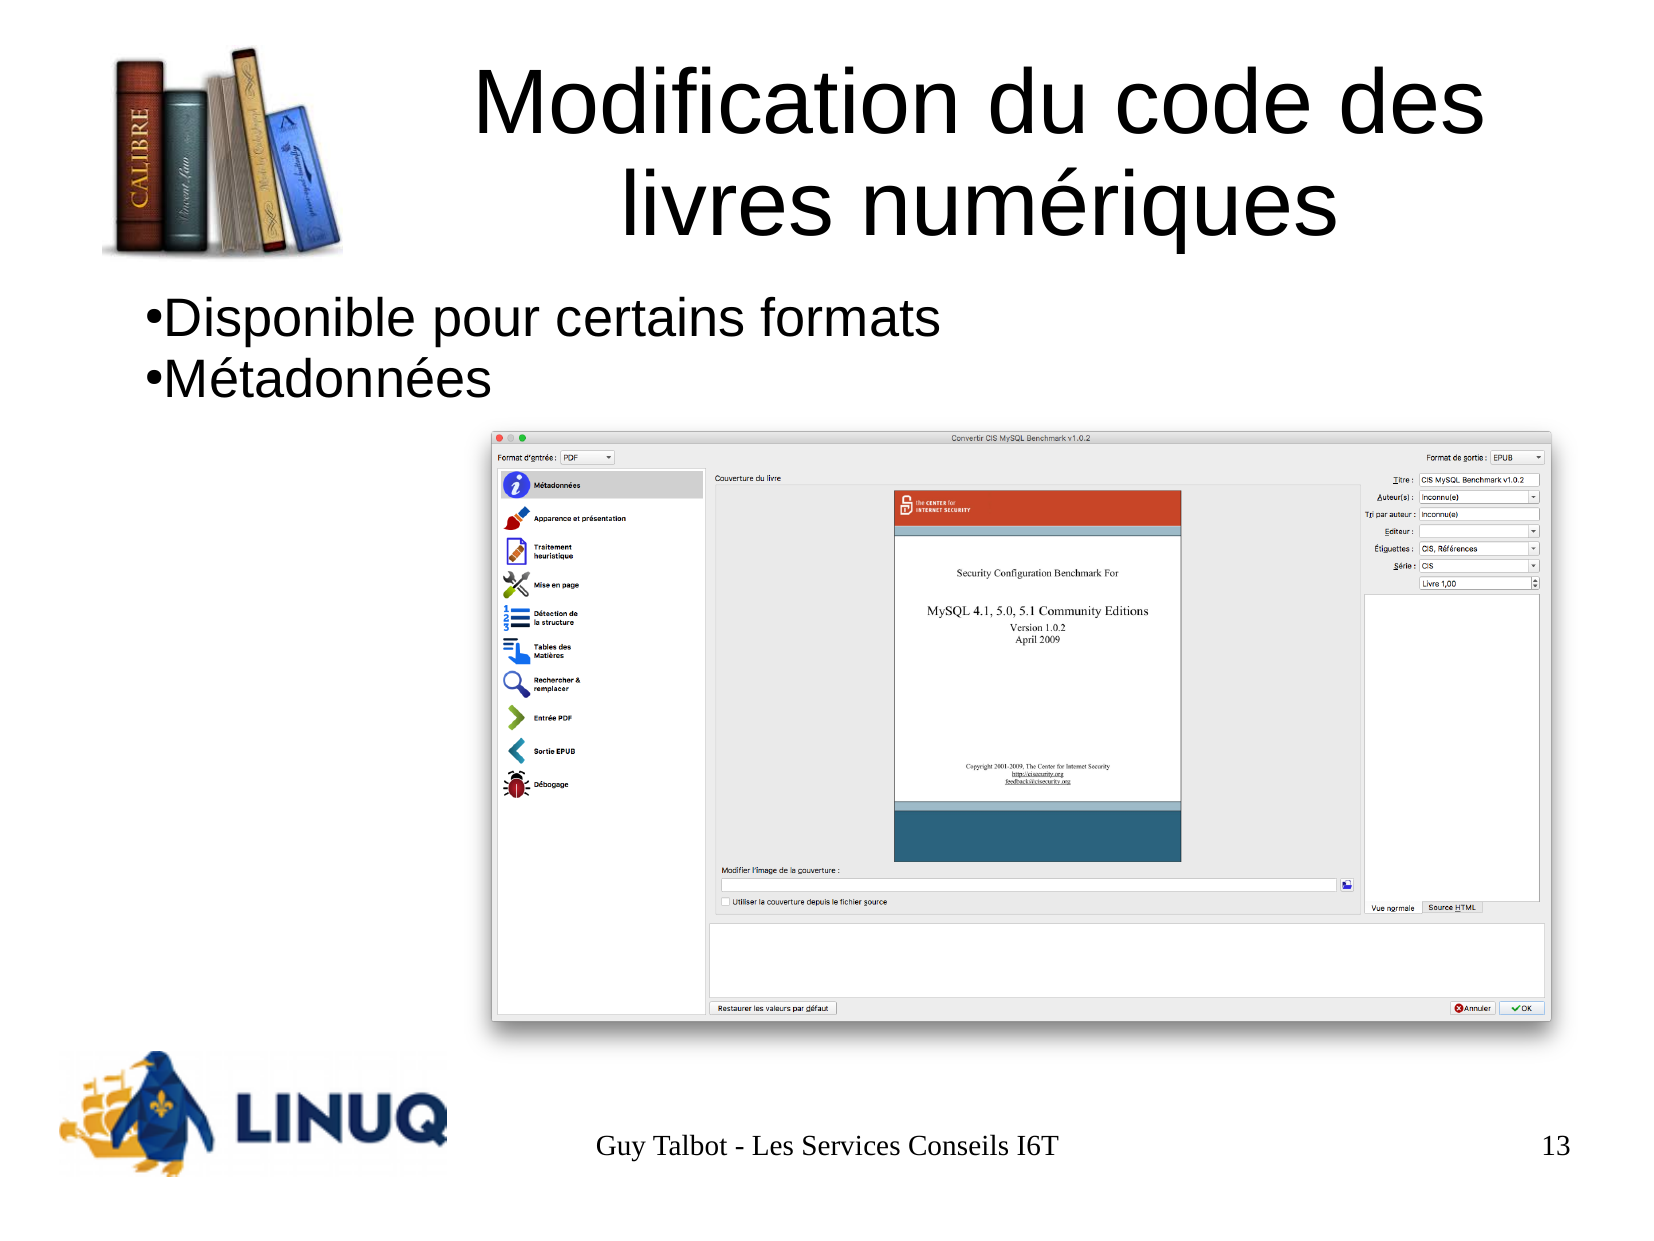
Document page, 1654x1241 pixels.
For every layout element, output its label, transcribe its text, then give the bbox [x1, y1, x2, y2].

picture [459, 413, 1583, 1067]
picture [59, 1051, 447, 1177]
text_box Disponible pour certains formats Métadonnées [129, 280, 1536, 899]
picture [102, 45, 343, 262]
title Modification du code des livres numériques [389, 49, 1571, 257]
